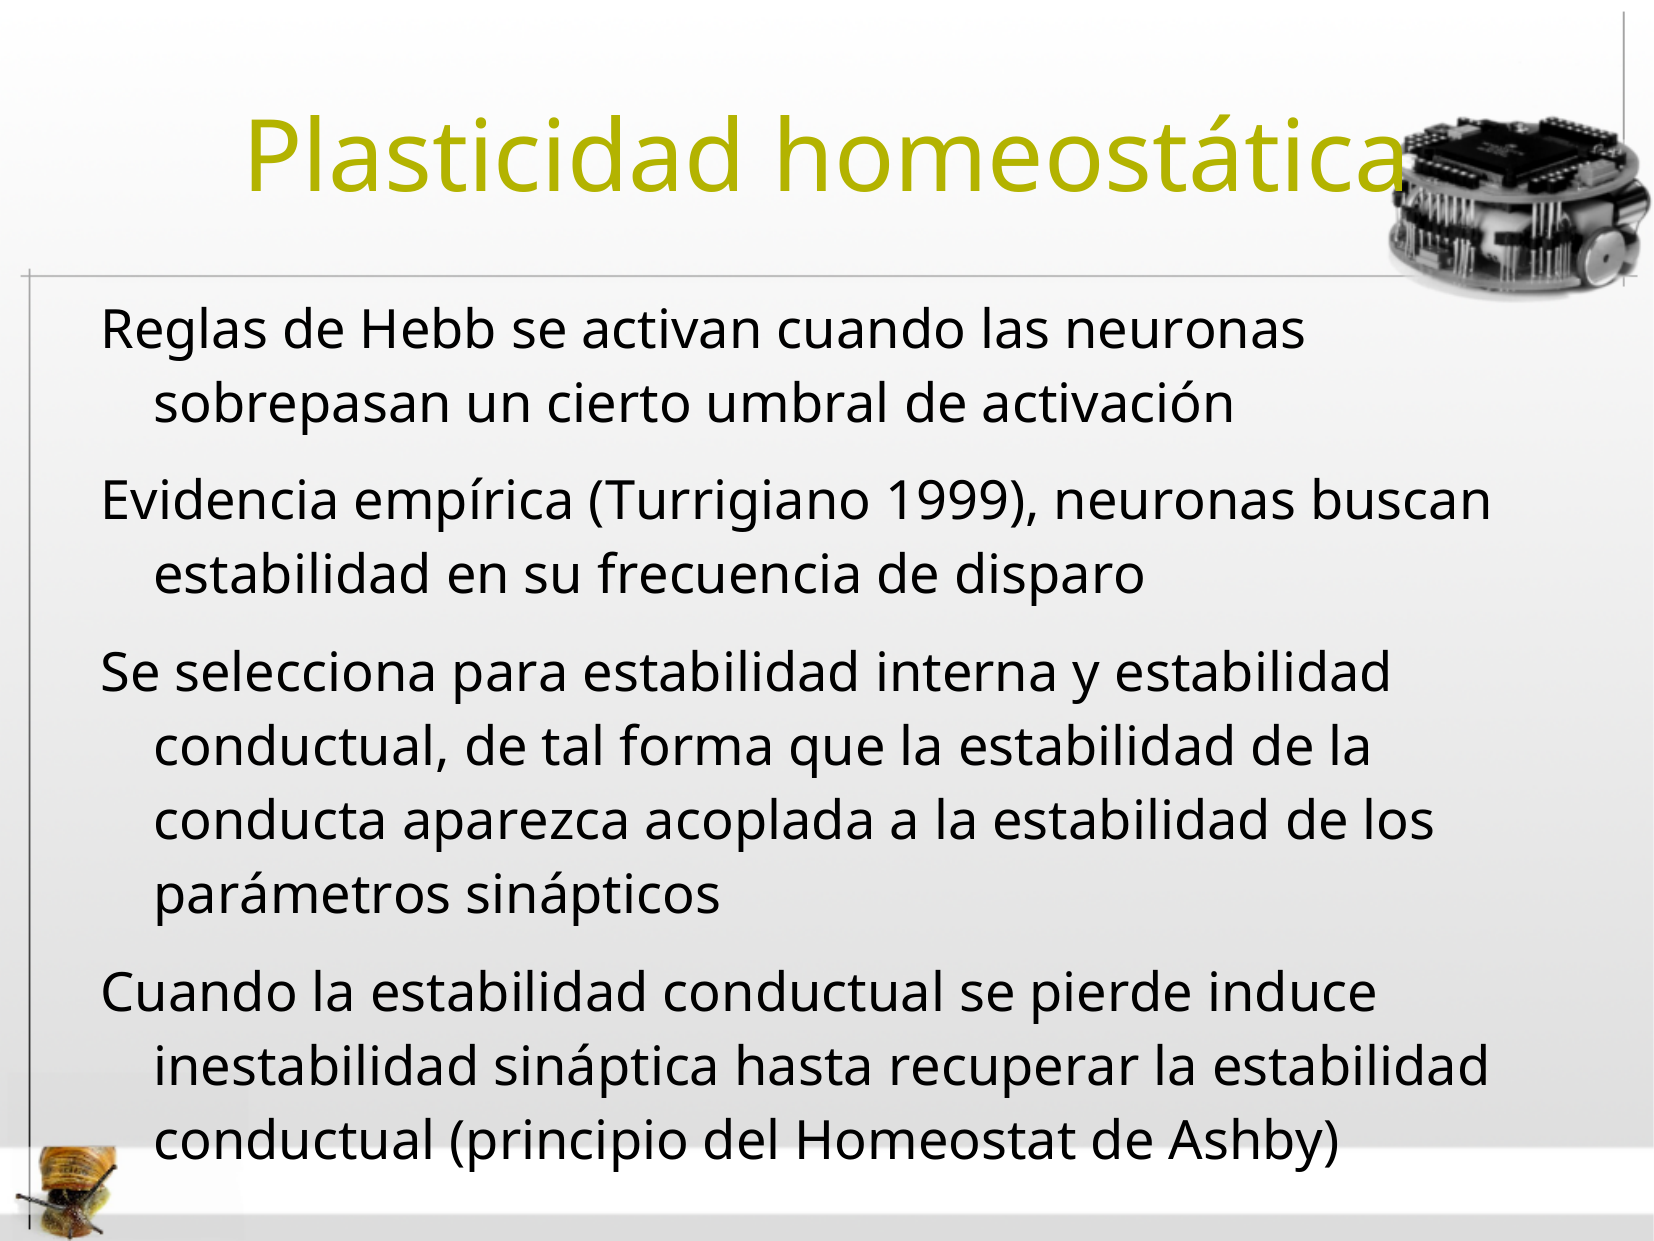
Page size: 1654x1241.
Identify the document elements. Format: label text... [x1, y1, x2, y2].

title Plasticidad homeostática [82, 49, 1571, 257]
list Reglas de Hebb se activan cuando las neuronas sobrepasan un cierto umbral de activación Evidencia empírica (Turrigiano 1999), neuronas buscan estabilidad en su frecuencia de disparo Se selecciona para estabilidad interna y estabilidad conductual, de tal forma que la estabilidad de la conducta aparezca acoplada a la estabilidad de los parámetros sinápticos Cuando la estabilidad conductual se pierde induce inestabilidad sináptica hasta recuperar la estabilidad conductual (principio del Homeostat de Ashby) [82, 290, 1571, 1109]
picture [0, 0, 1654, 1241]
